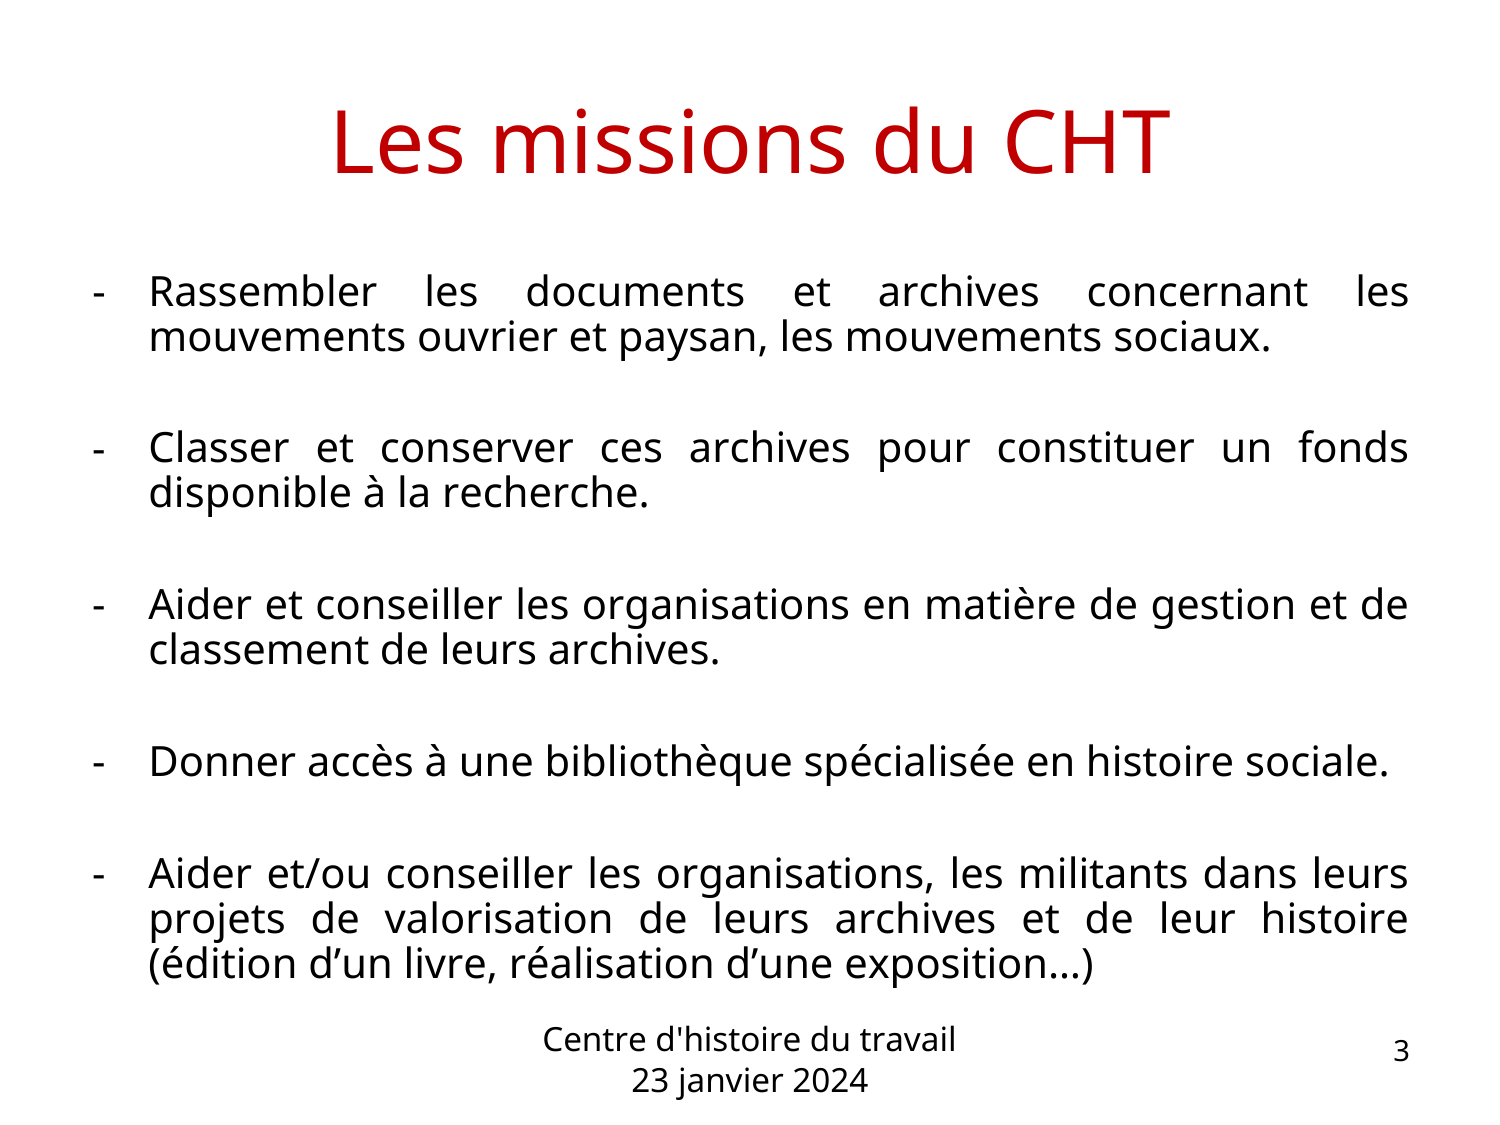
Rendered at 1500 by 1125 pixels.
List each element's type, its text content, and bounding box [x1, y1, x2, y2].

text_box <numéro> [1074, 1024, 1426, 1103]
text_box Les missions du CHT [75, 45, 1426, 233]
text_box Centre d'histoire du travail 23 janvier 2024 [512, 1010, 988, 1090]
text_box - Rassembler les documents et archives concernant les mouvements ouvrier et paysan, les mouvements sociaux. Classer et conserver ces archives pour constituer un fonds disponible à la recherche. - Aider et conseiller les organisations en matière de gestion et de classement de leurs archives. - Donner accès à une bibliothèque spécialisée en histoire sociale. - Aider et/ou conseiller les organisations, les militants dans leurs projets de valorisation de leurs archives et de leur histoire (édition d’un livre, réalisation d’une exposition…) [75, 262, 1426, 1005]
